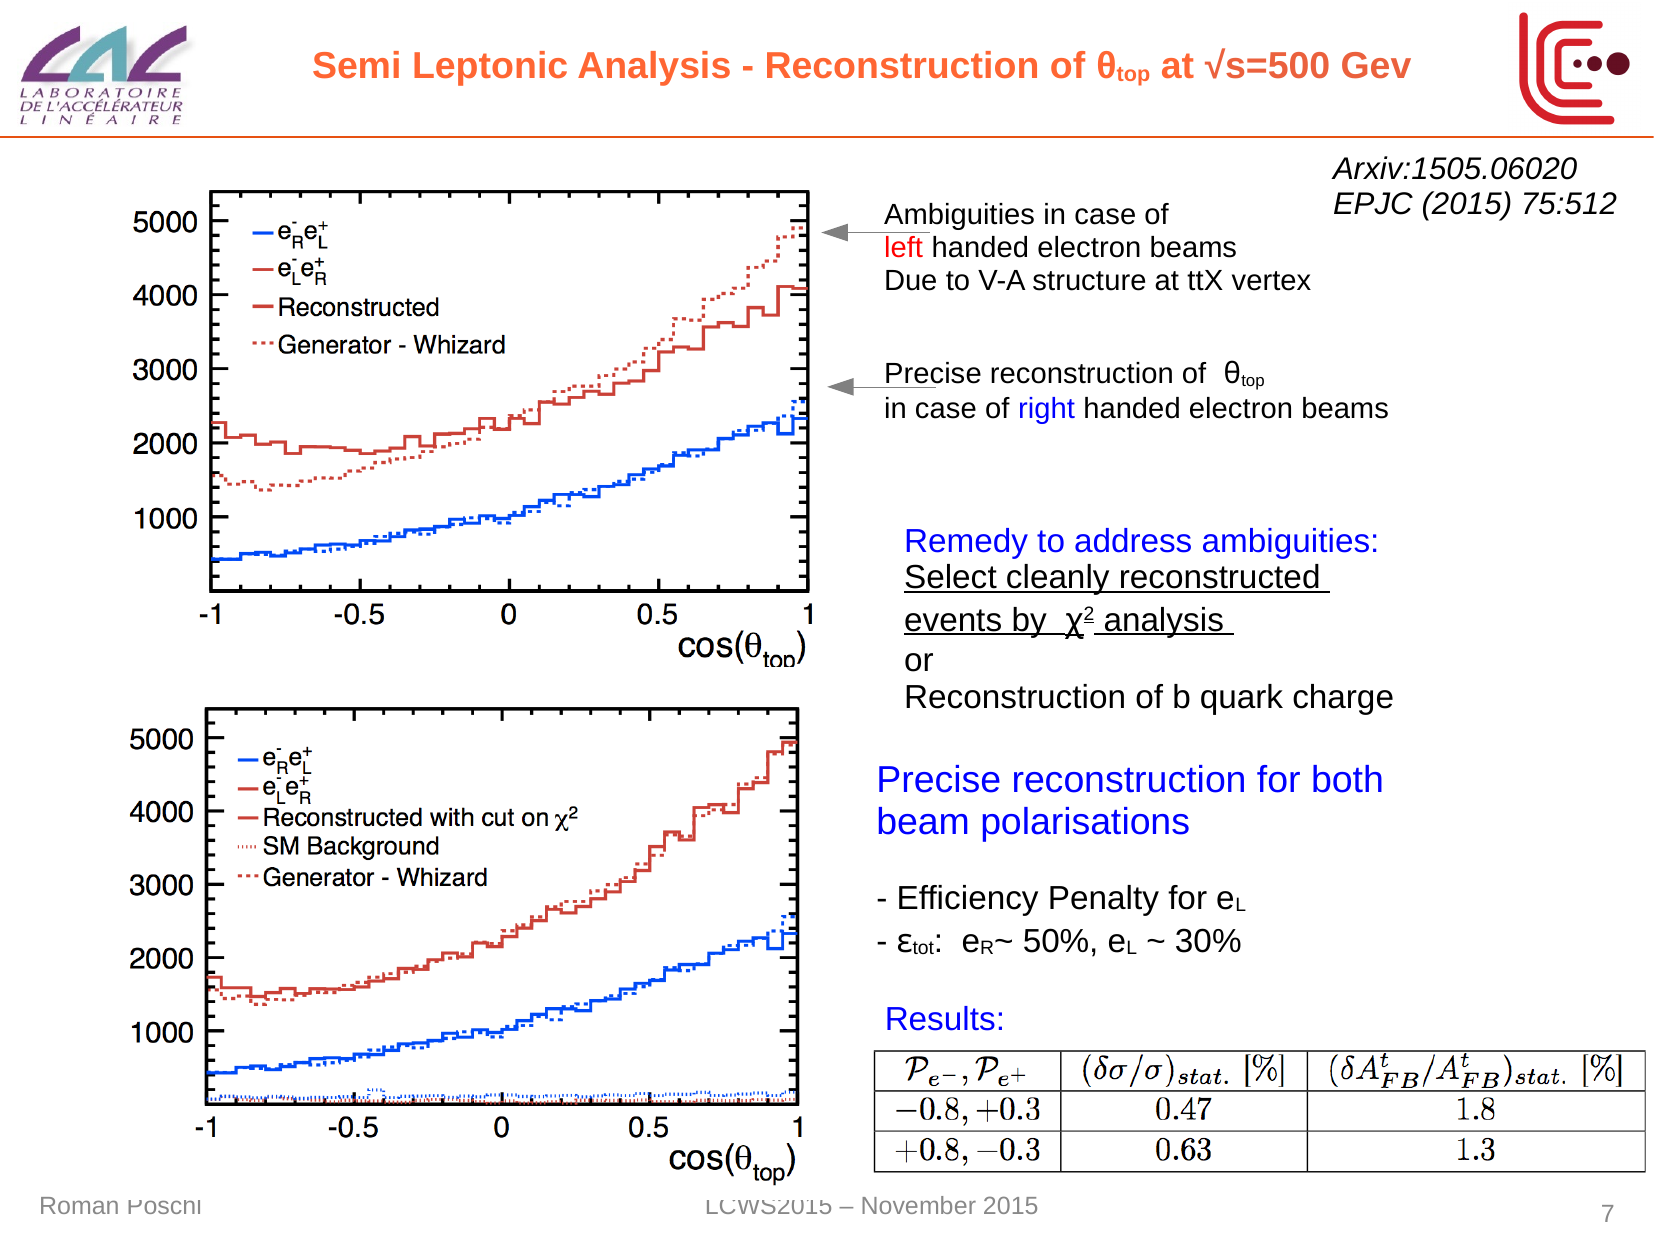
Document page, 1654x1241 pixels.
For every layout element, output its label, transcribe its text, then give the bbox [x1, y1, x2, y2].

picture [1508, 2, 1641, 135]
text_box Ambiguities in case of left handed electron beams Due to V-A structure at ttX vertex [869, 190, 1376, 347]
text_box Arxiv:1505.06020 EPJC (2015) 75:512 [1318, 144, 1631, 229]
picture [72, 149, 871, 1200]
text_box Results: [870, 993, 1020, 1046]
title Semi Leptonic Analysis - Reconstruction of θtop at √s=500 Gev [128, 24, 1617, 107]
picture [866, 1033, 1654, 1185]
picture [17, 22, 199, 127]
text_box Precise reconstruction for both beam polarisations - Efficiency Penalty for eL - εtot: eR~ 50%, eL ~ 30% [861, 751, 1463, 1084]
text_box Remedy to address ambiguities: Select cleanly reconstructed events by χ2 analysis or Reconstruction of b quark charge [889, 514, 1507, 718]
text_box Precise reconstruction of θtop in case of right handed electron beams [869, 344, 1454, 437]
